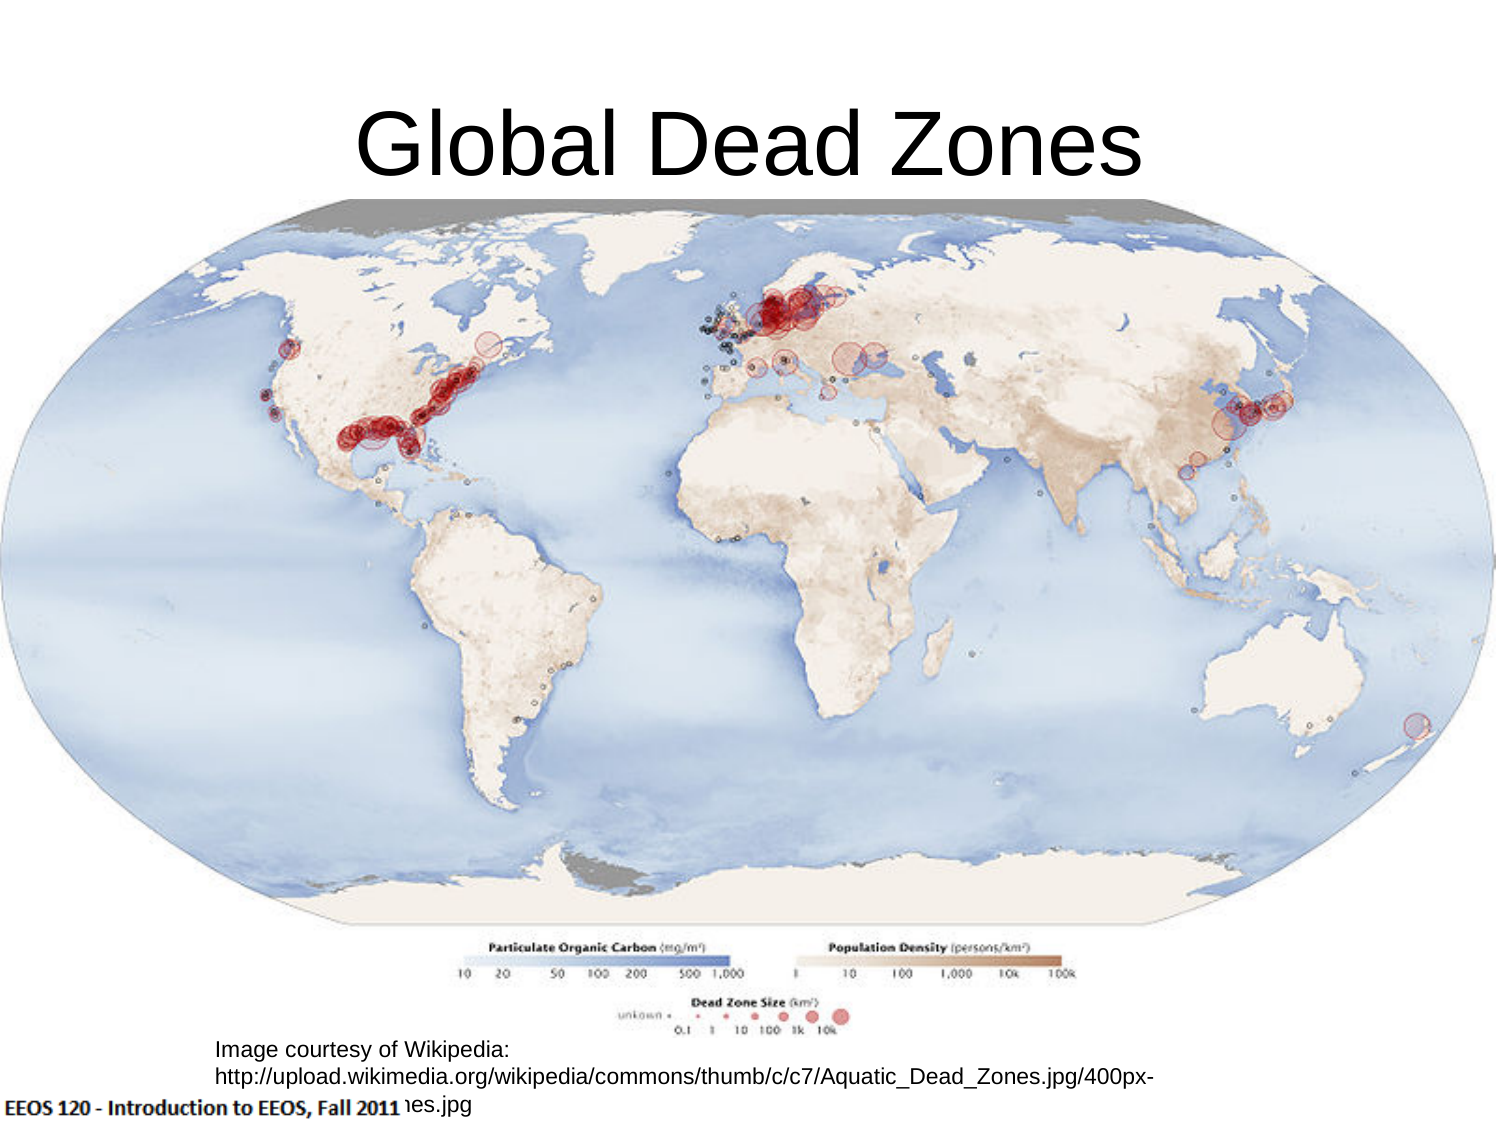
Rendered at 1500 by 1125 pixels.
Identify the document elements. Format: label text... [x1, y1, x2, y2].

title Global Dead Zones [75, 45, 1426, 233]
text_box Image courtesy of Wikipedia: http://upload.wikimedia.org/wikipedia/commons/thumb/c/c7/Aquatic_Dead_Zones.jpg/400px-Aquatic_Dead_Zones.jpg [199, 1026, 1413, 1125]
picture [0, 1090, 405, 1125]
picture [0, 199, 1496, 1038]
